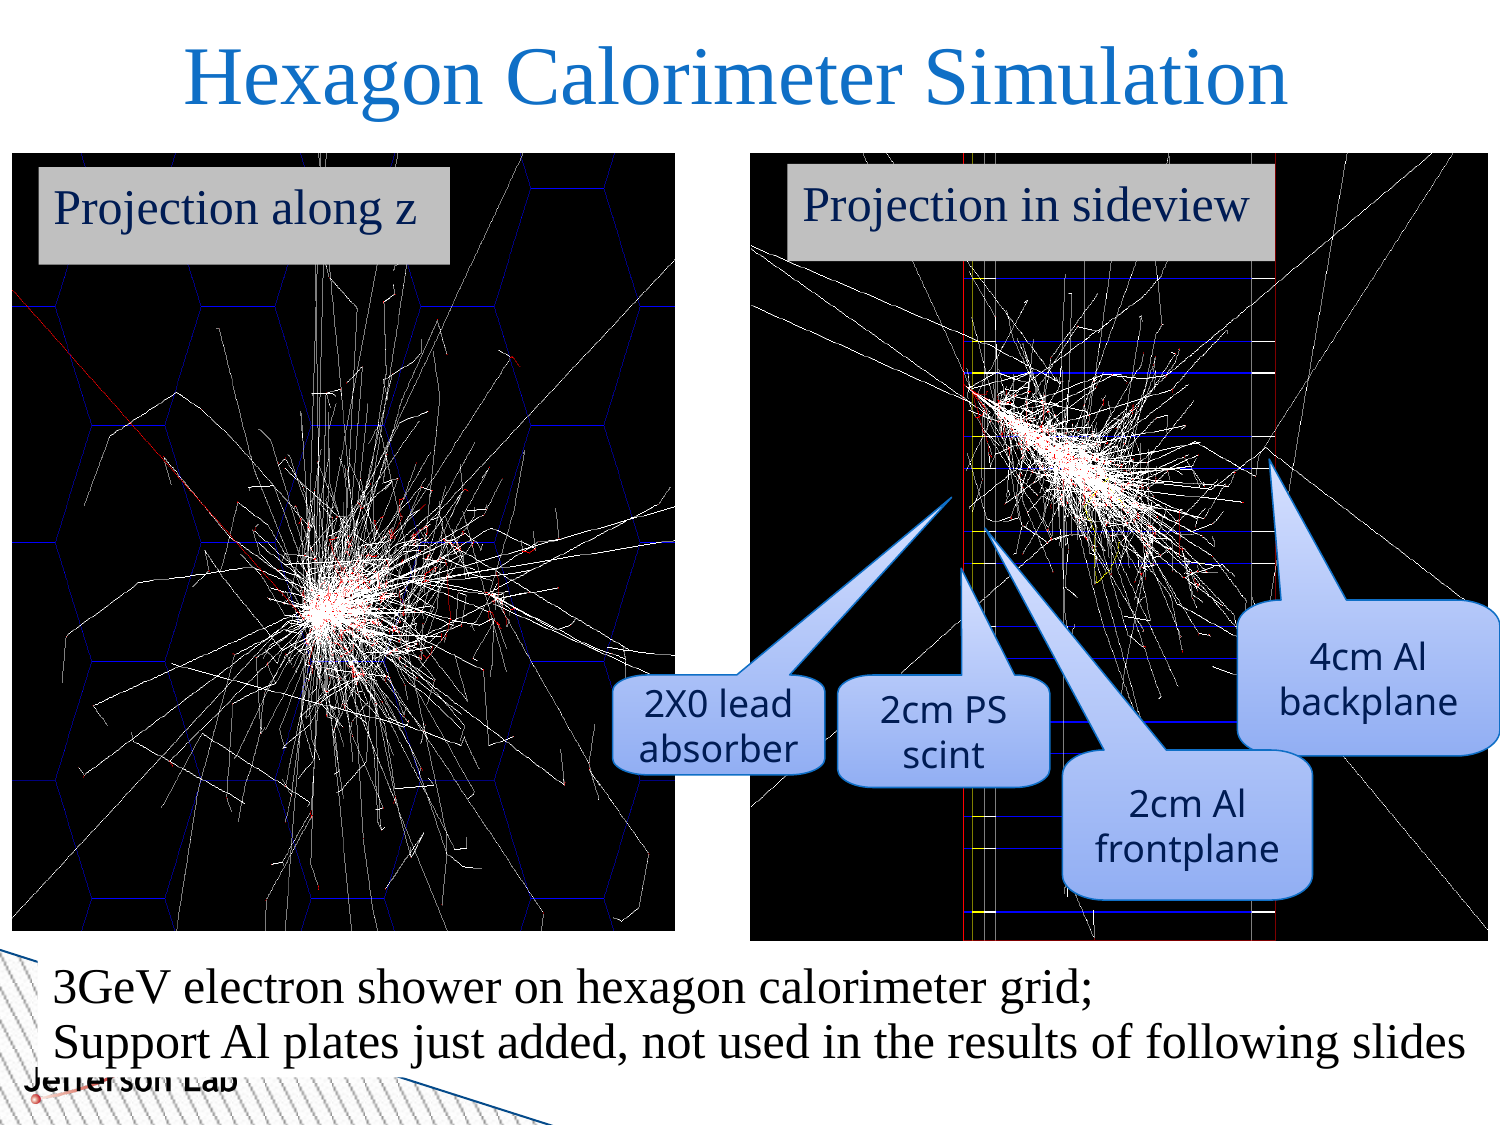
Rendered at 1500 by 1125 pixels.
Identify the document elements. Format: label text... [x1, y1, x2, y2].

text_box Hexagon Calorimeter Simulation [75, 13, 1400, 107]
text_box 2cm PS scint [837, 568, 1050, 788]
text_box 4cm Al backplane [1237, 459, 1500, 756]
picture [12, 153, 675, 931]
text_box 2cm Al frontplane [984, 527, 1313, 901]
text_box Projection along z [38, 167, 450, 265]
text_box 2X0 lead absorber [612, 497, 952, 775]
picture [0, 952, 543, 1125]
text_box Projection in sideview [787, 163, 1275, 262]
picture [750, 153, 1488, 942]
text_box 3GeV electron shower on hexagon calorimeter grid; Support Al plates just added, not used in the results of following slides [37, 951, 1500, 1078]
